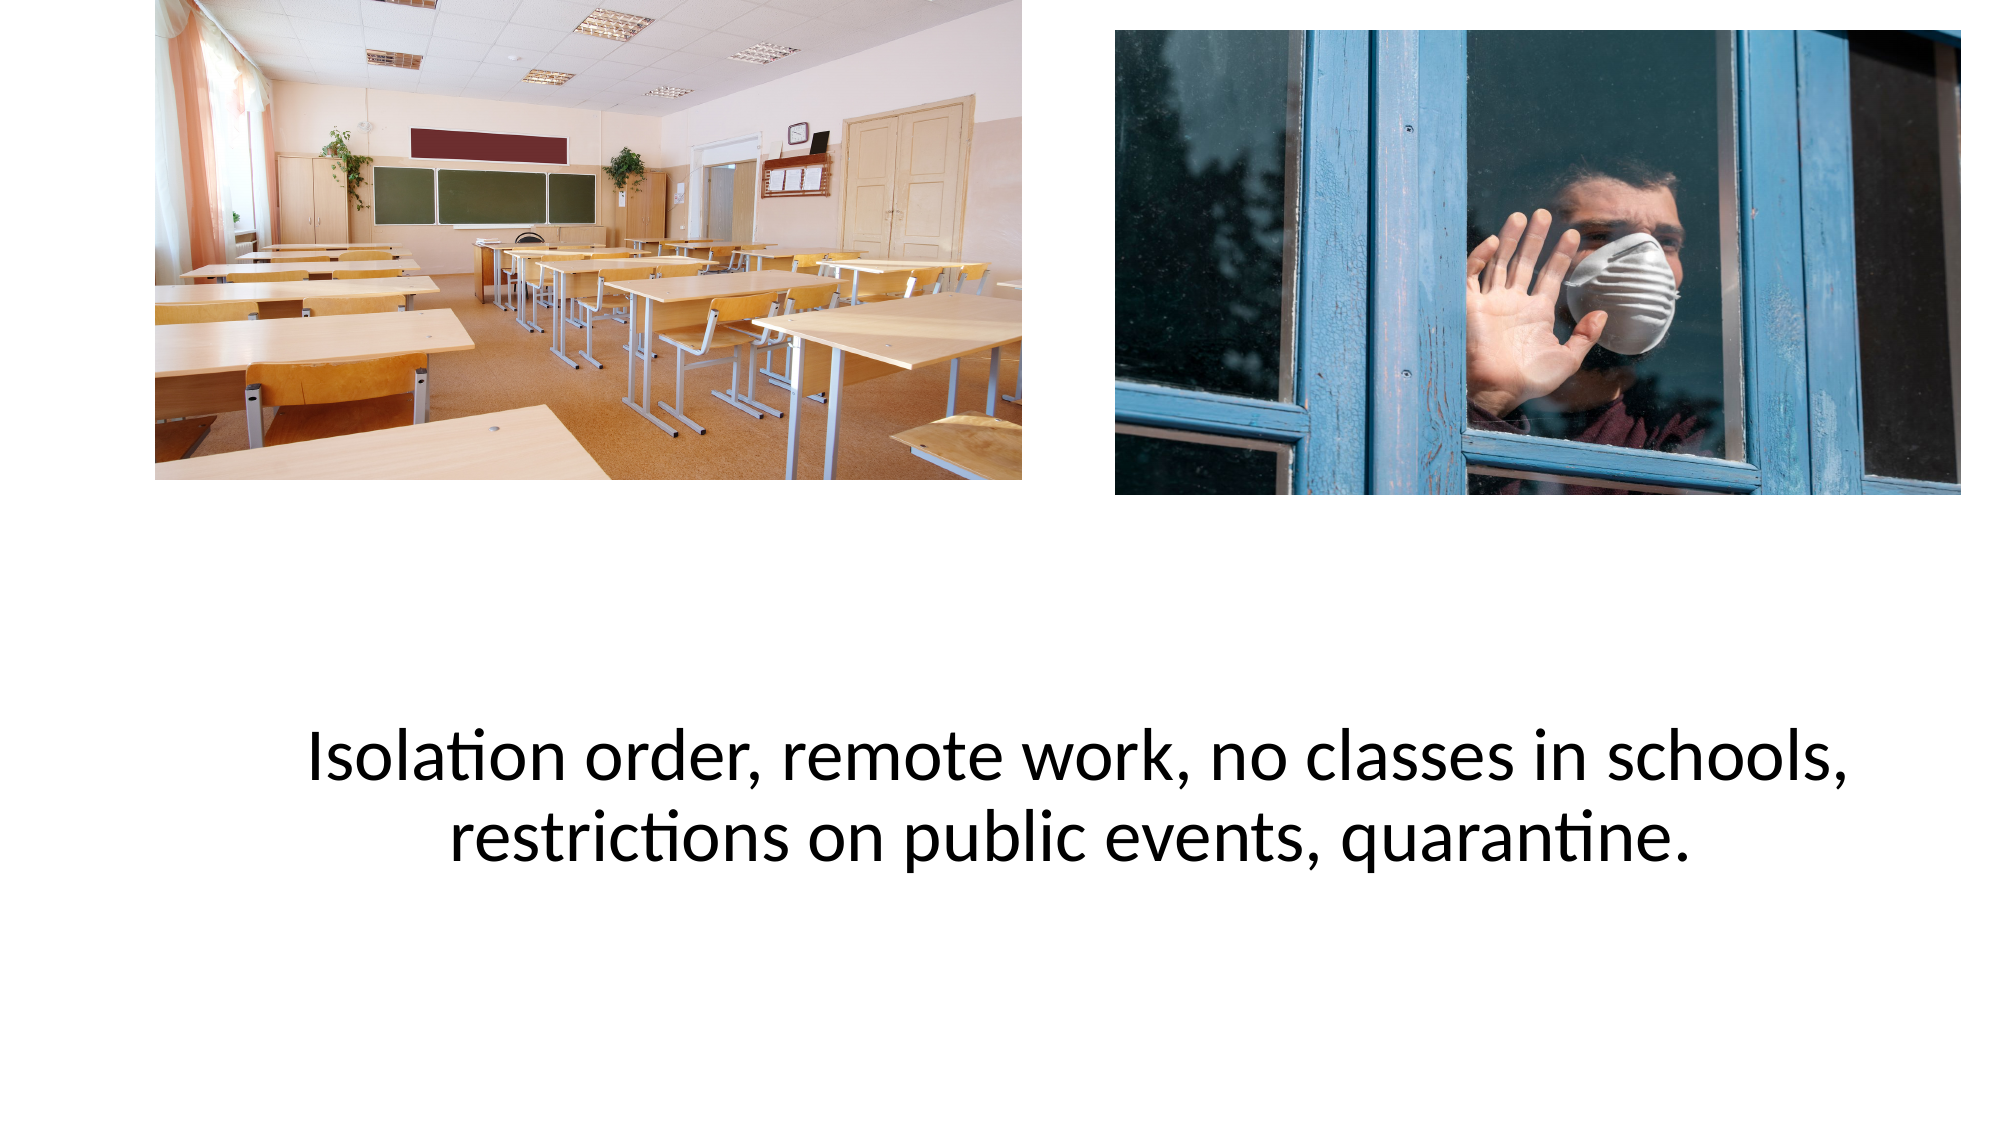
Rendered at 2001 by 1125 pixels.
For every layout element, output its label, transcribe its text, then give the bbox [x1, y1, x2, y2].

picture [155, 0, 1022, 480]
subtitle Isolation order, remote work, no classes in schools, restrictions on public events, quarantine. [249, 708, 1910, 907]
picture [1115, 30, 1961, 495]
